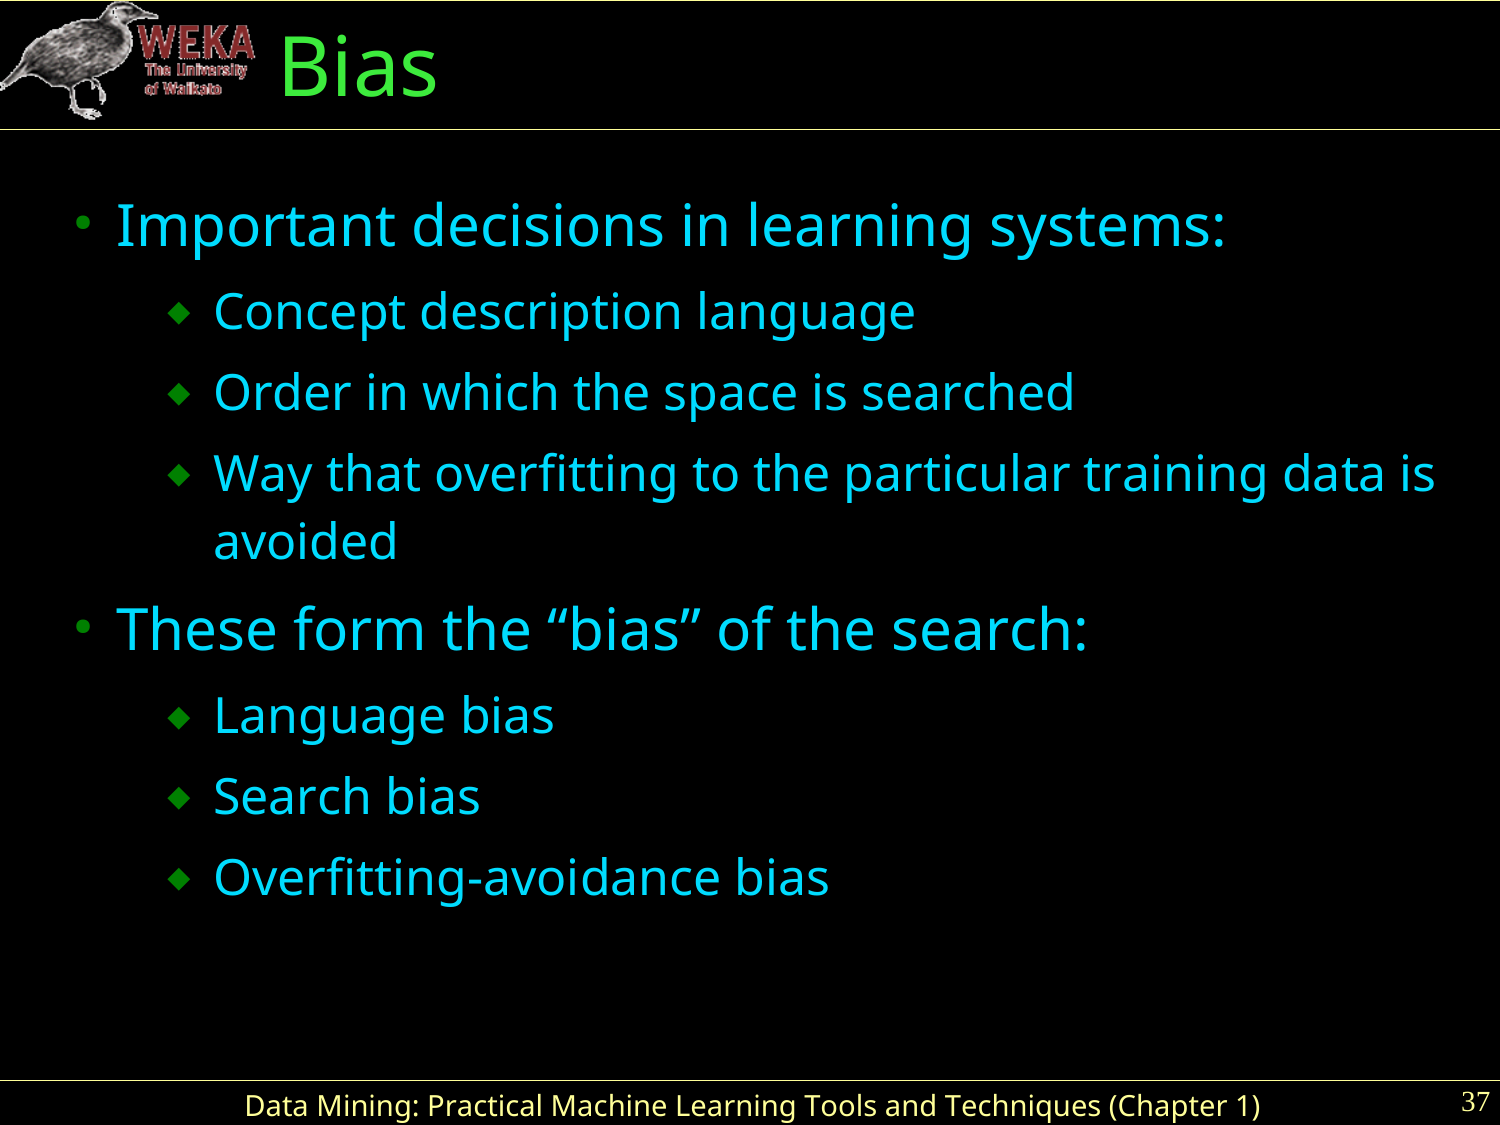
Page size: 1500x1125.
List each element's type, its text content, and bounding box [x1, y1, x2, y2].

list Important decisions in learning systems: Concept description language Order in which the space is searched Way that overfitting to the particular training data is avoided These form the “bias” of the search: Language bias Search bias Overfitting-avoidance bias [59, 177, 1500, 1108]
picture [0, 1, 263, 129]
title Bias [263, 0, 1500, 159]
